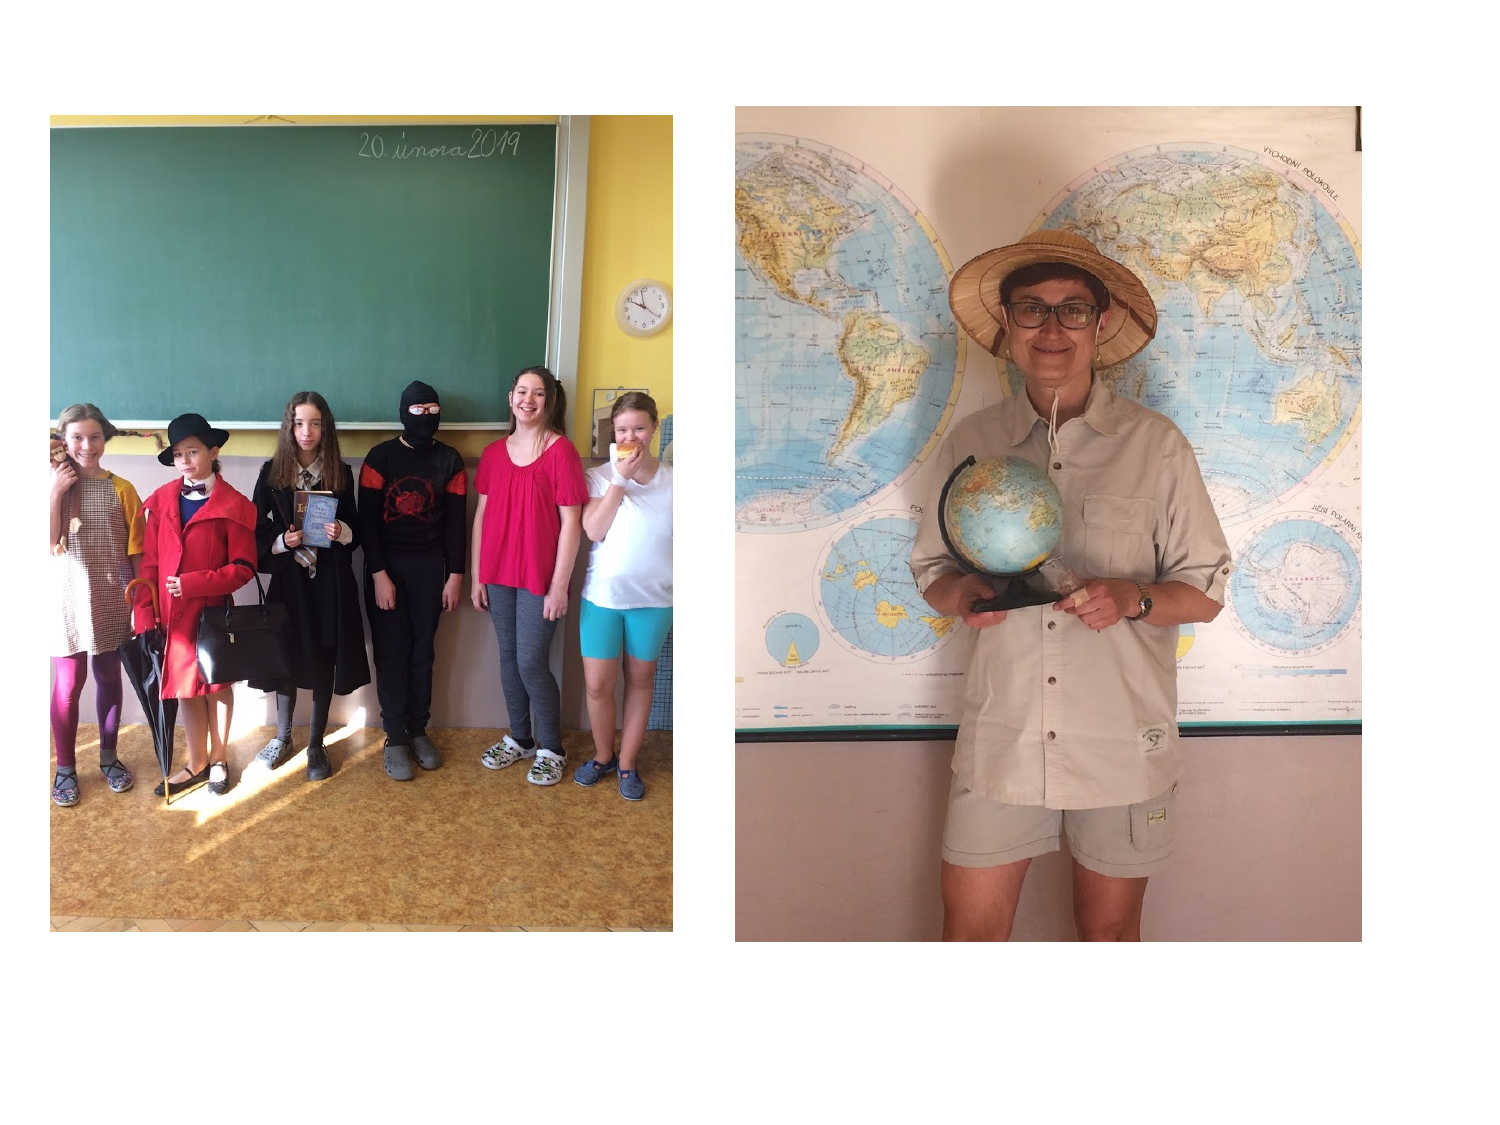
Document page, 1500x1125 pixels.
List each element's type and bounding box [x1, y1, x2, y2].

picture [50, 115, 673, 932]
picture [735, 106, 1362, 942]
